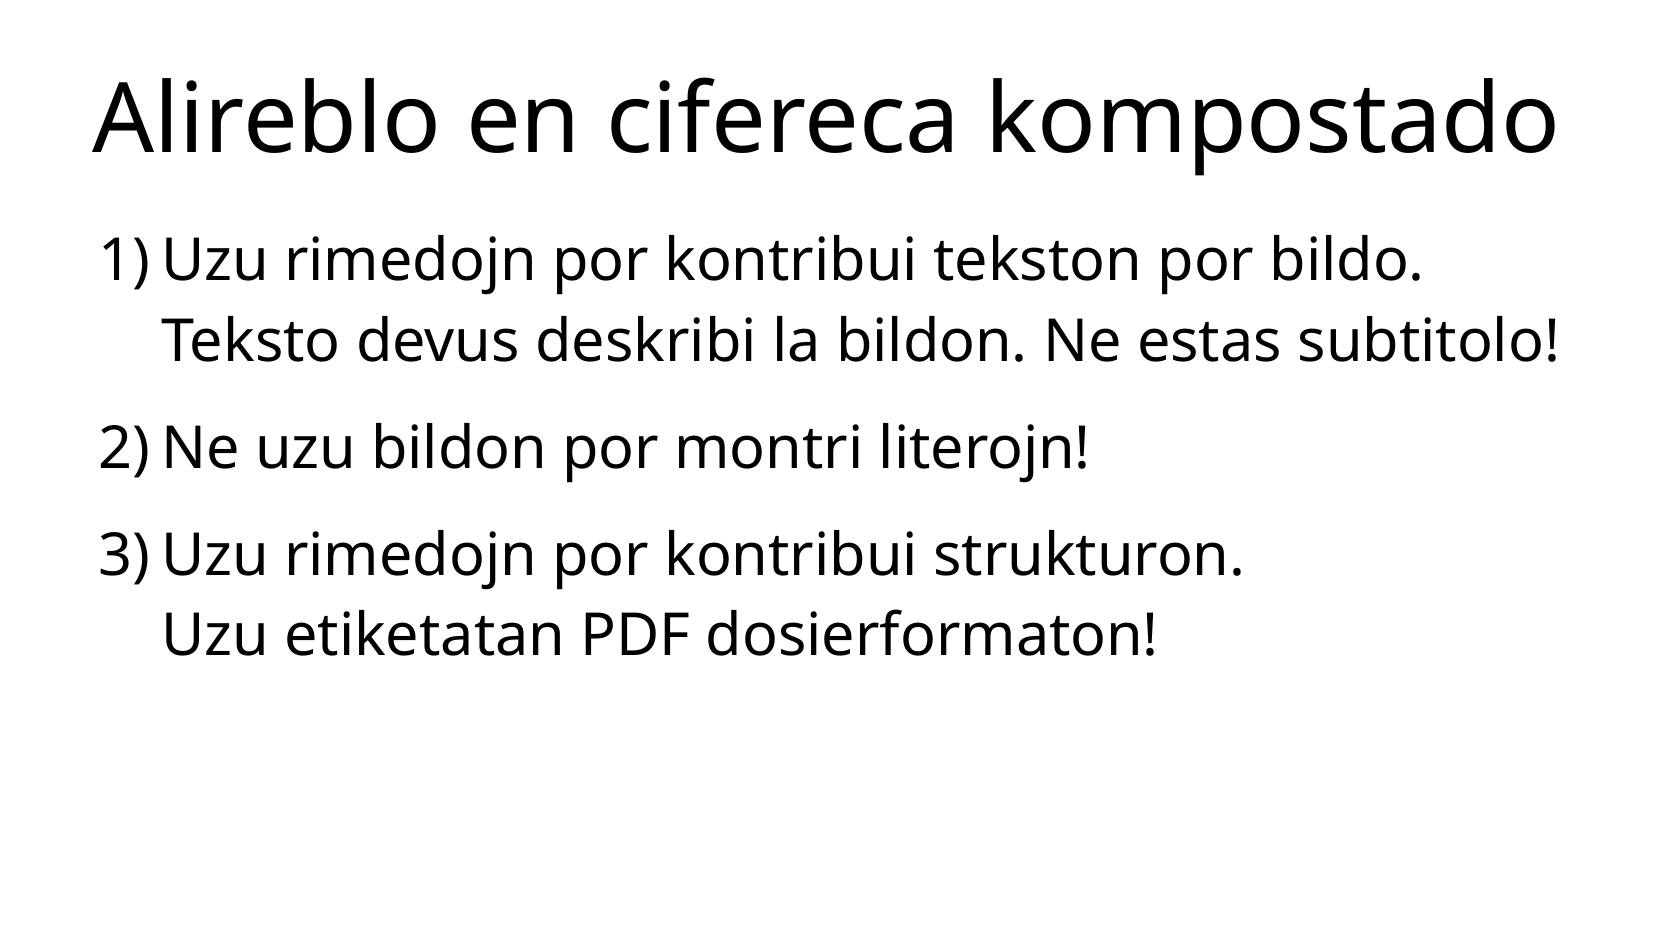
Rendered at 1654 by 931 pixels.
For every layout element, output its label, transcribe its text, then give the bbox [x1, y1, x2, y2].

list Uzu rimedojn por kontribui tekston por bildo. Teksto devus deskribi la bildon. Ne estas subtitolo! Ne uzu bildon por montri literojn! Uzu rimedojn por kontribui strukturon. Uzu etiketatan PDF dosierformaton! [82, 217, 1571, 758]
title Alireblo en cifereca kompostado [82, 37, 1571, 193]
